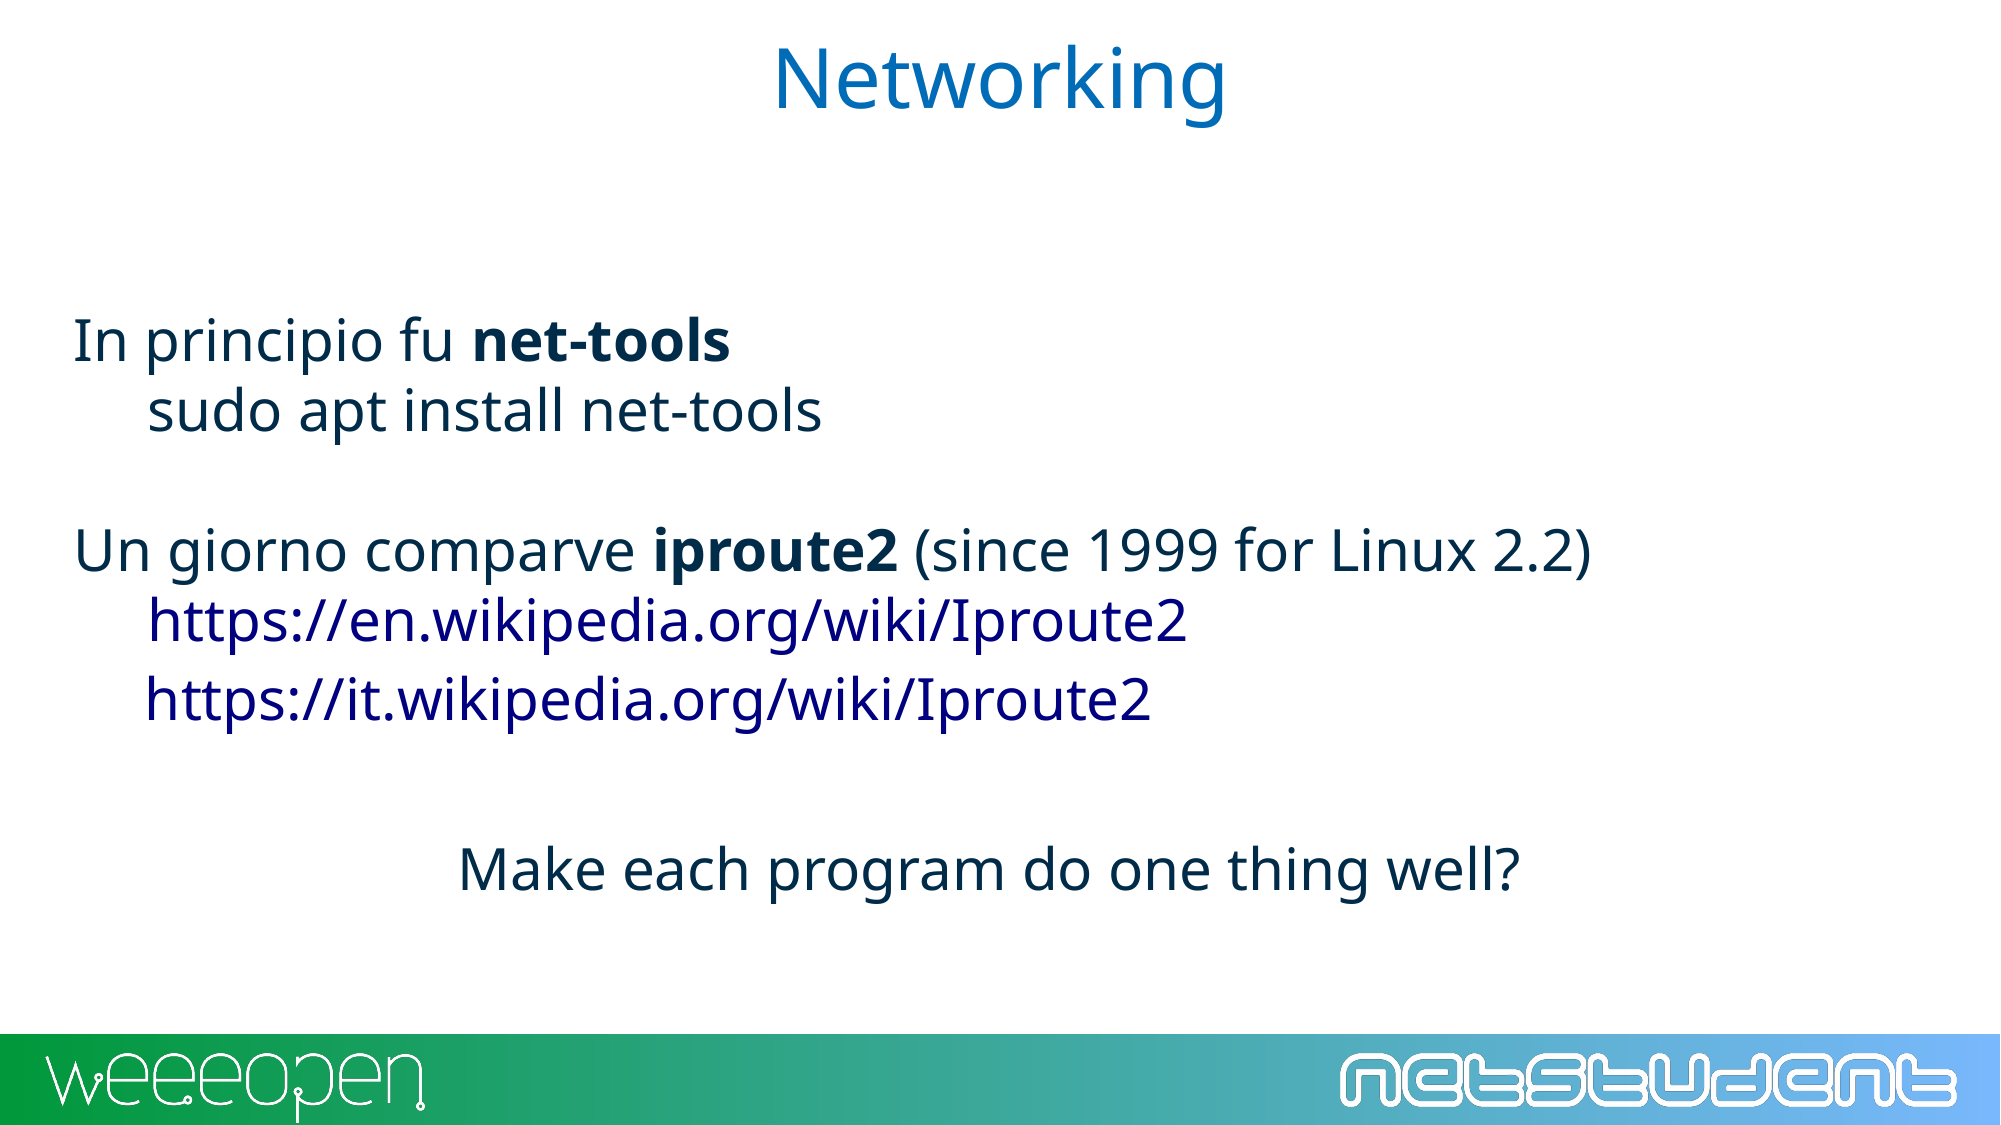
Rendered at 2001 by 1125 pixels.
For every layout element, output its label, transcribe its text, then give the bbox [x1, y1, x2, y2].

picture [1340, 1053, 1957, 1107]
title Networking [43, 29, 1959, 247]
picture [45, 1053, 425, 1123]
list In principio fu net-tools sudo apt install net-tools Un giorno comparve iproute2 (since 1999 for Linux 2.2) https://en.wikipedia.org/wiki/Iproute2 https://it.wikipedia.org/wiki/Iproute2 Make each program do one thing well? [59, 295, 1920, 894]
